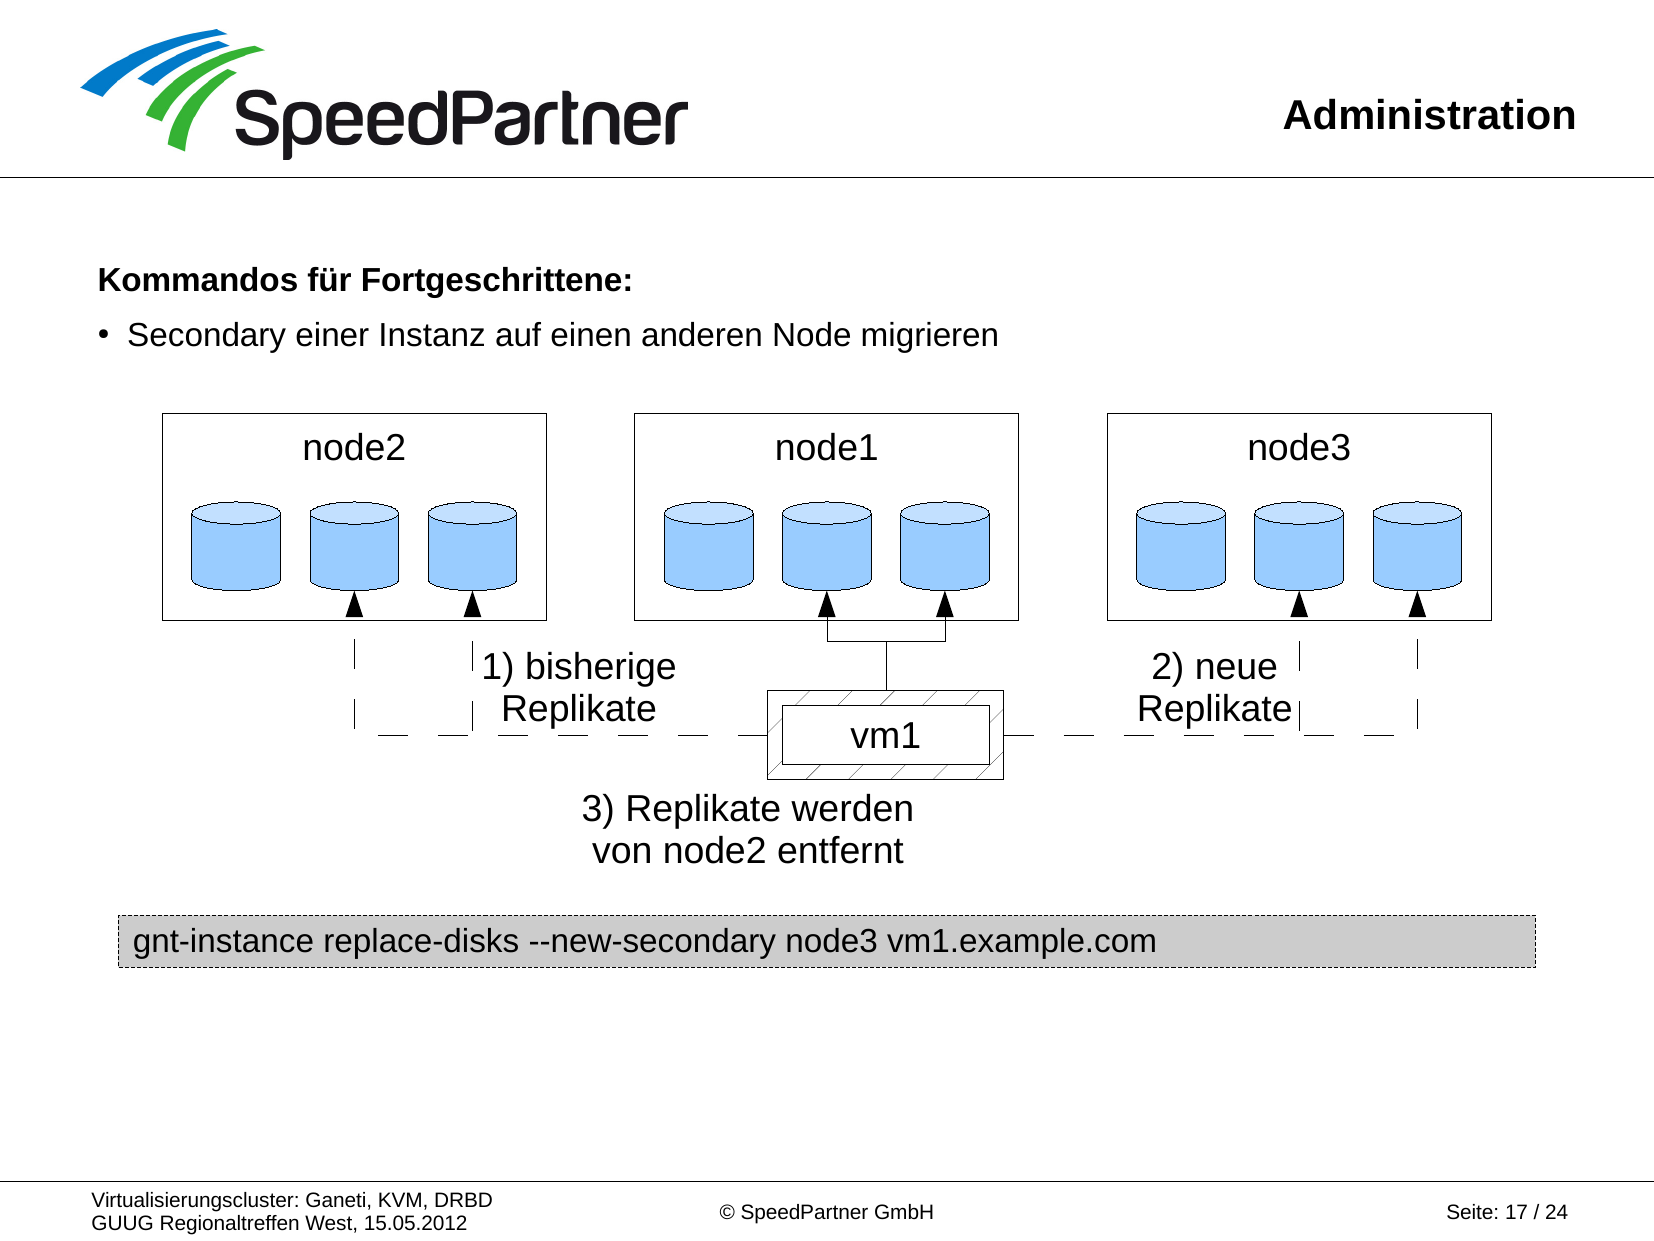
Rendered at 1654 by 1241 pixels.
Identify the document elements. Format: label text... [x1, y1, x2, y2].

text_box [191, 514, 281, 591]
text_box 2) neue Replikate [1122, 637, 1308, 737]
picture [80, 29, 688, 160]
text_box [782, 514, 872, 591]
text_box [1254, 514, 1344, 591]
text_box vm1 [782, 705, 990, 765]
text_box node3 [1122, 419, 1477, 477]
text_box 1) bisherige Replikate [466, 637, 692, 737]
text_box 3) Replikate werden von node2 entfernt [566, 779, 929, 879]
text_box [1373, 515, 1462, 591]
text_box [310, 515, 399, 591]
text_box gnt-instance replace-disks --new-secondary node3 vm1.example.com [118, 915, 1536, 968]
text_box node2 [177, 419, 532, 477]
text_box Kommandos für Fortgeschrittene: Secondary einer Instanz auf einen anderen Node migrieren [82, 254, 1565, 1177]
text_box [664, 514, 754, 591]
text_box [900, 514, 990, 591]
text_box [767, 690, 1004, 780]
text_box [1136, 514, 1226, 591]
title Administration [590, 70, 1577, 160]
text_box [428, 515, 517, 591]
text_box node1 [649, 419, 1004, 477]
